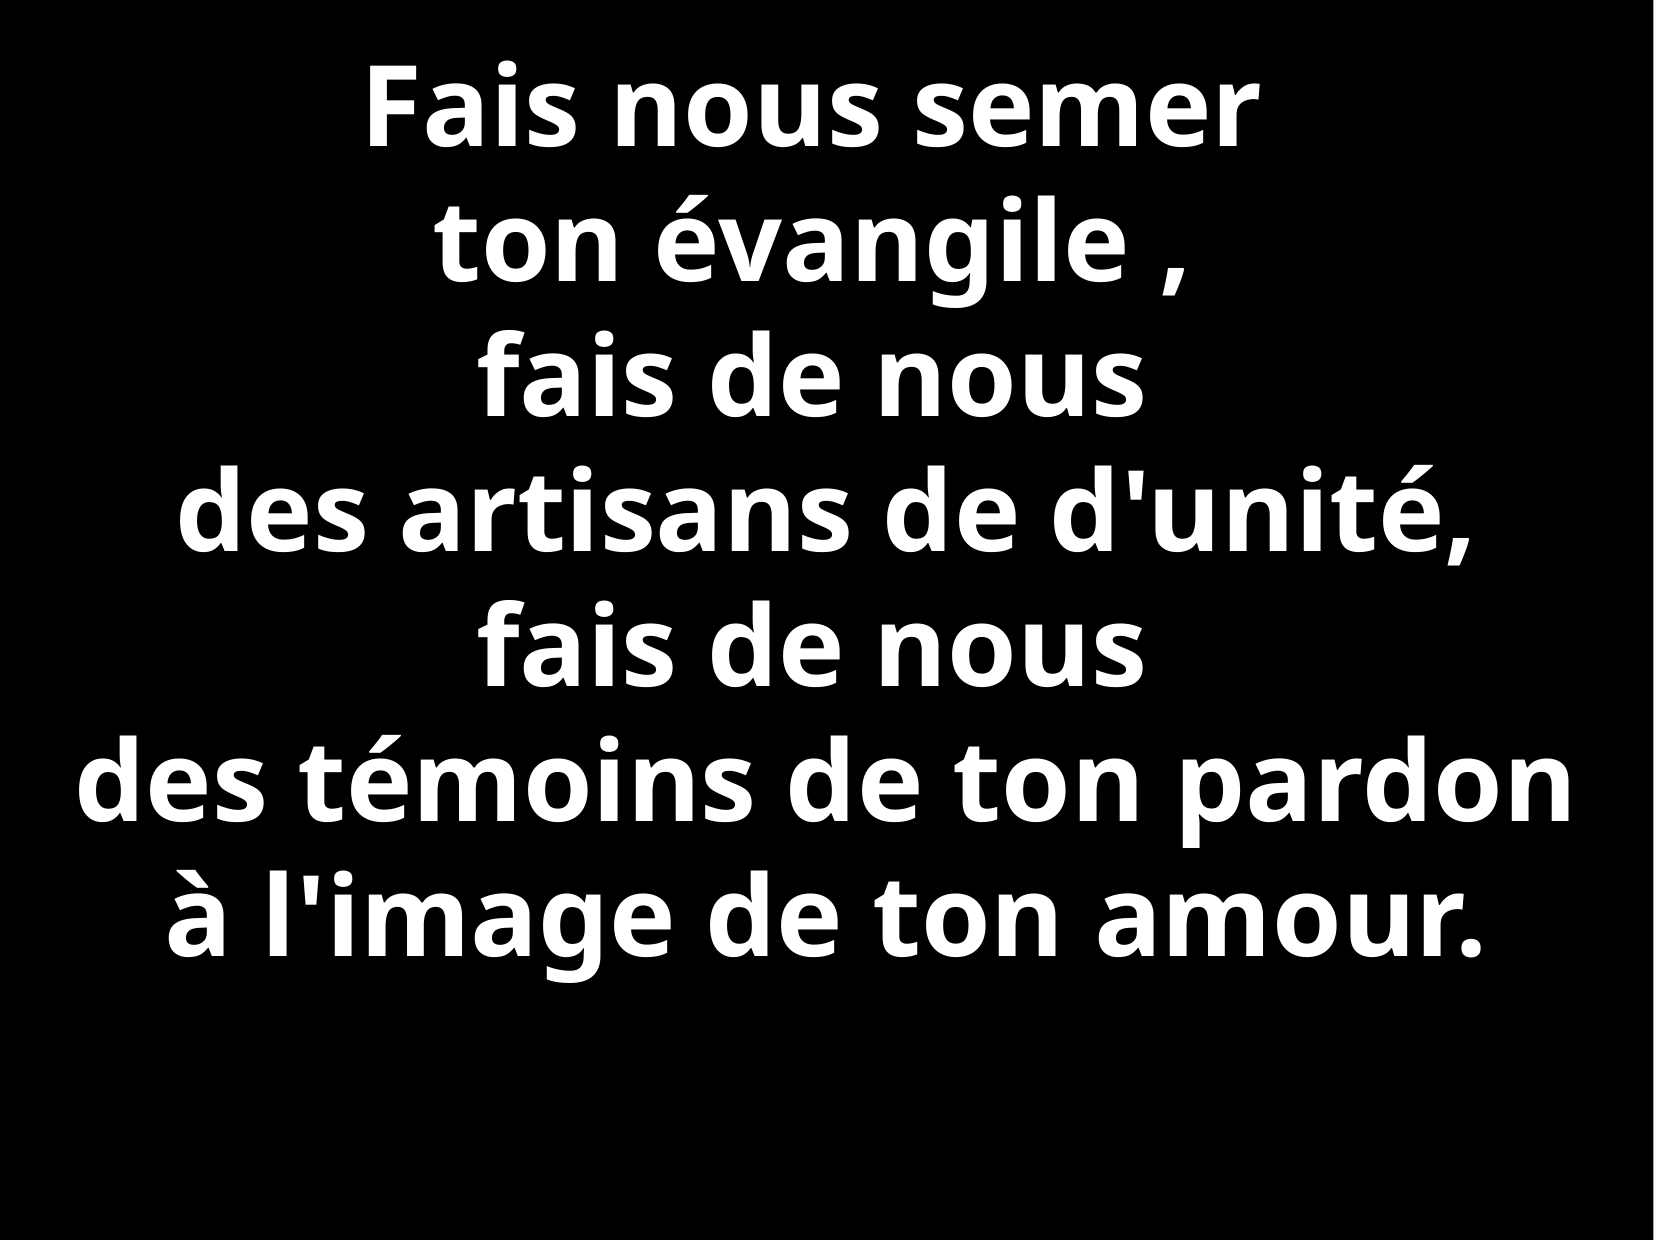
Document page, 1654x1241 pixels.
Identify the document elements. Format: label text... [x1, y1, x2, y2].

title Fais nous semer ton évangile , fais de nous des artisans de d'unité, fais de nous des témoins de ton pardon à l'image de ton amour. [45, 73, 1609, 1211]
